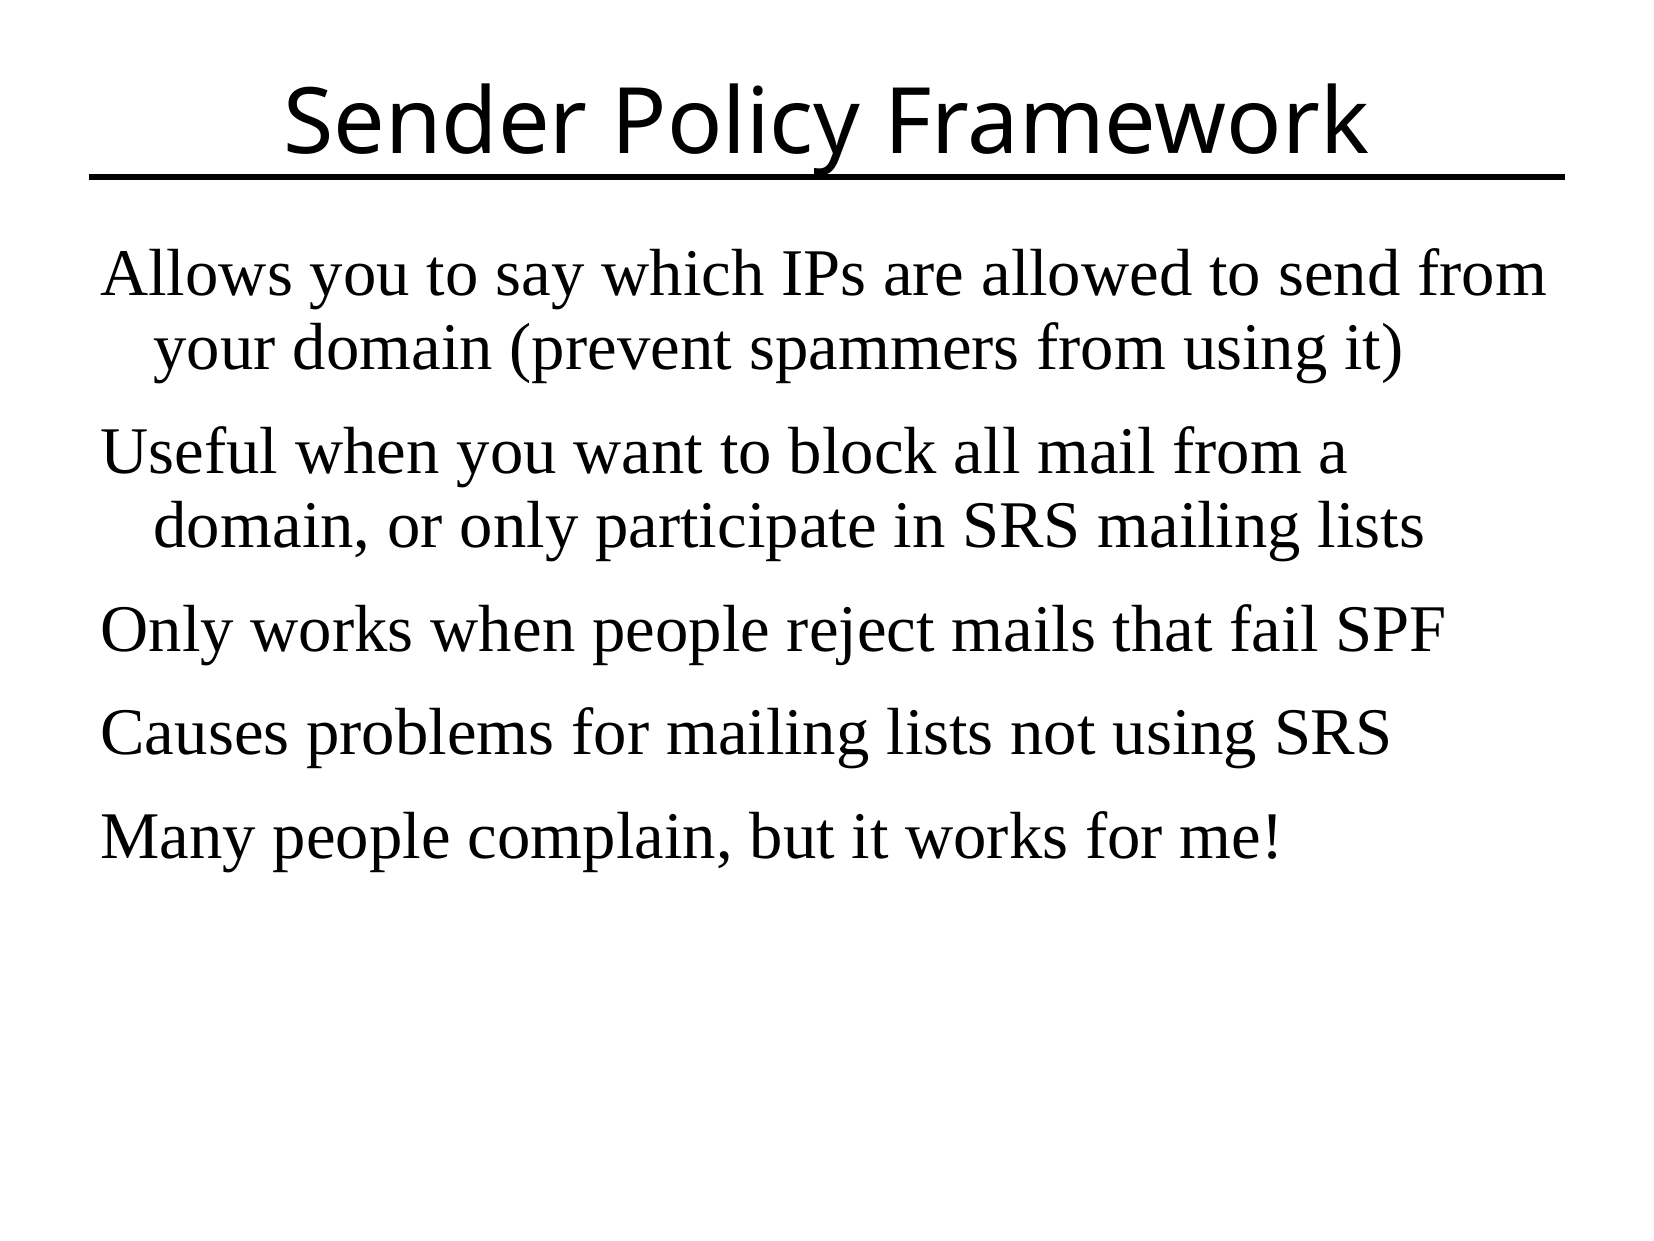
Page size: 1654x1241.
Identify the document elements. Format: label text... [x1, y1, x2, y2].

list Allows you to say which IPs are allowed to send from your domain (prevent spammers from using it) Useful when you want to block all mail from a domain, or only participate in SRS mailing lists Only works when people reject mails that fail SPF Causes problems for mailing lists not using SRS Many people complain, but it works for me! [82, 236, 1571, 1108]
title Sender Policy Framework [82, 36, 1571, 200]
